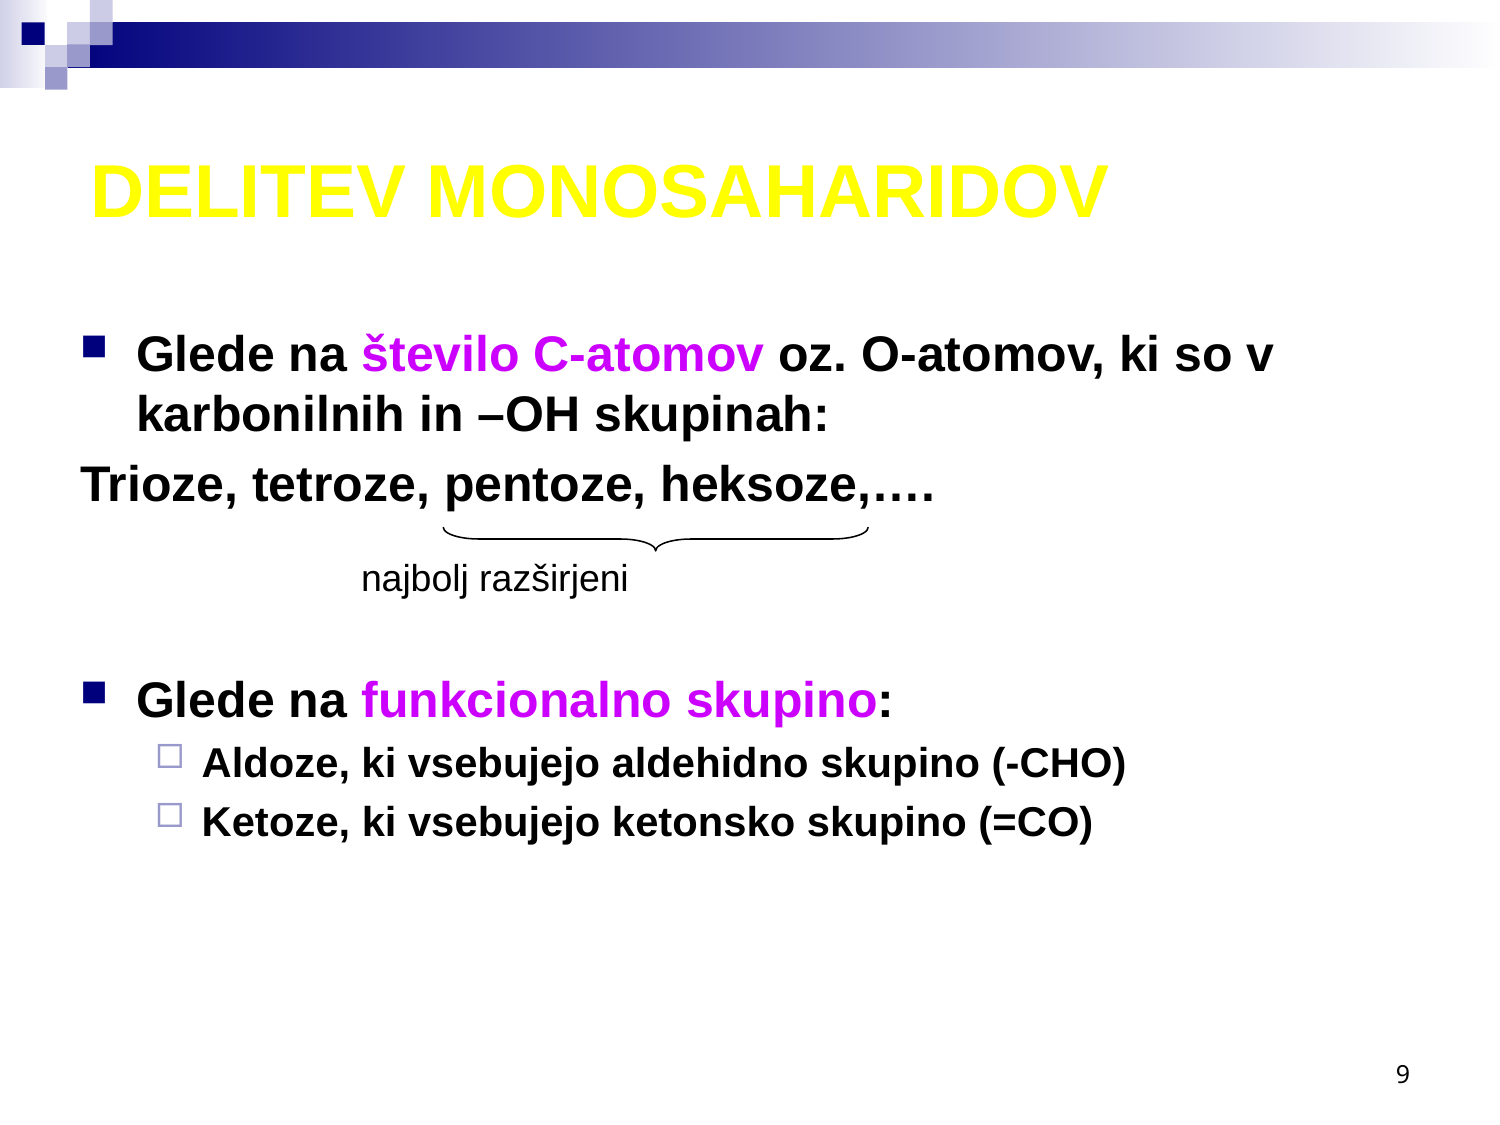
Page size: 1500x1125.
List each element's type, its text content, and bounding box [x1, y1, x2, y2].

title DELITEV MONOSAHARIDOV [75, 75, 1425, 300]
slide_number <number> [1074, 1025, 1425, 1100]
list Glede na število C-atomov oz. O-atomov, ki so v karbonilnih in –OH skupinah: Trioze, tetroze, pentoze, heksoze,…. najbolj razširjeni Glede na funkcionalno skupino: Aldoze, ki vsebujejo aldehidno skupino (-CHO) Ketoze, ki vsebujejo ketonsko skupino (=CO) [64, 314, 1415, 952]
